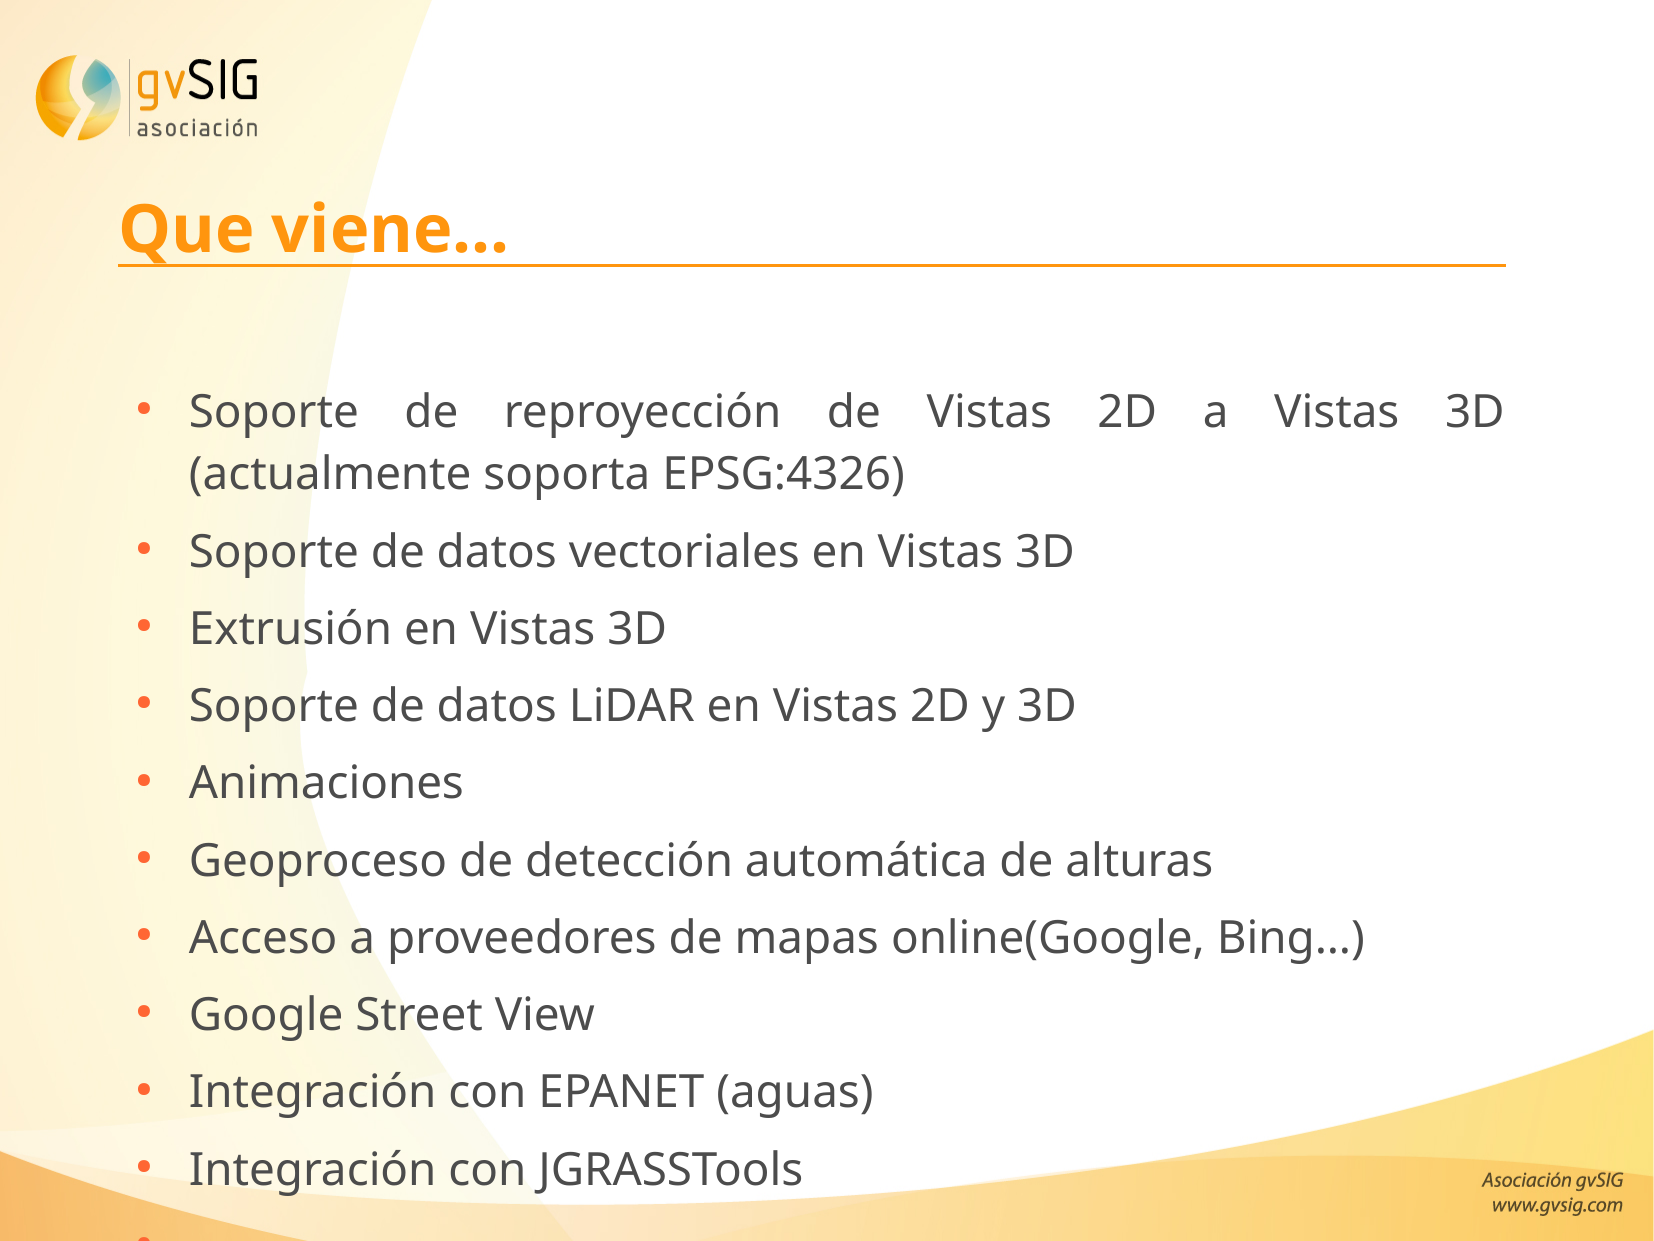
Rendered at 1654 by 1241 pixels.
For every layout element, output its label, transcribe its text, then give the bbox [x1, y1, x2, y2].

picture [0, 0, 1654, 1241]
title Que viene... [118, 177, 1607, 276]
list Soporte de reproyección de Vistas 2D a Vistas 3D (actualmente soporta EPSG:4326) Soporte de datos vectoriales en Vistas 3D Extrusión en Vistas 3D Soporte de datos LiDAR en Vistas 2D y 3D Animaciones Geoproceso de detección automática de alturas Acceso a proveedores de mapas online(Google, Bing…) Google Street View Integración con EPANET (aguas) Integración con JGRASSTools ... [118, 301, 1506, 1156]
